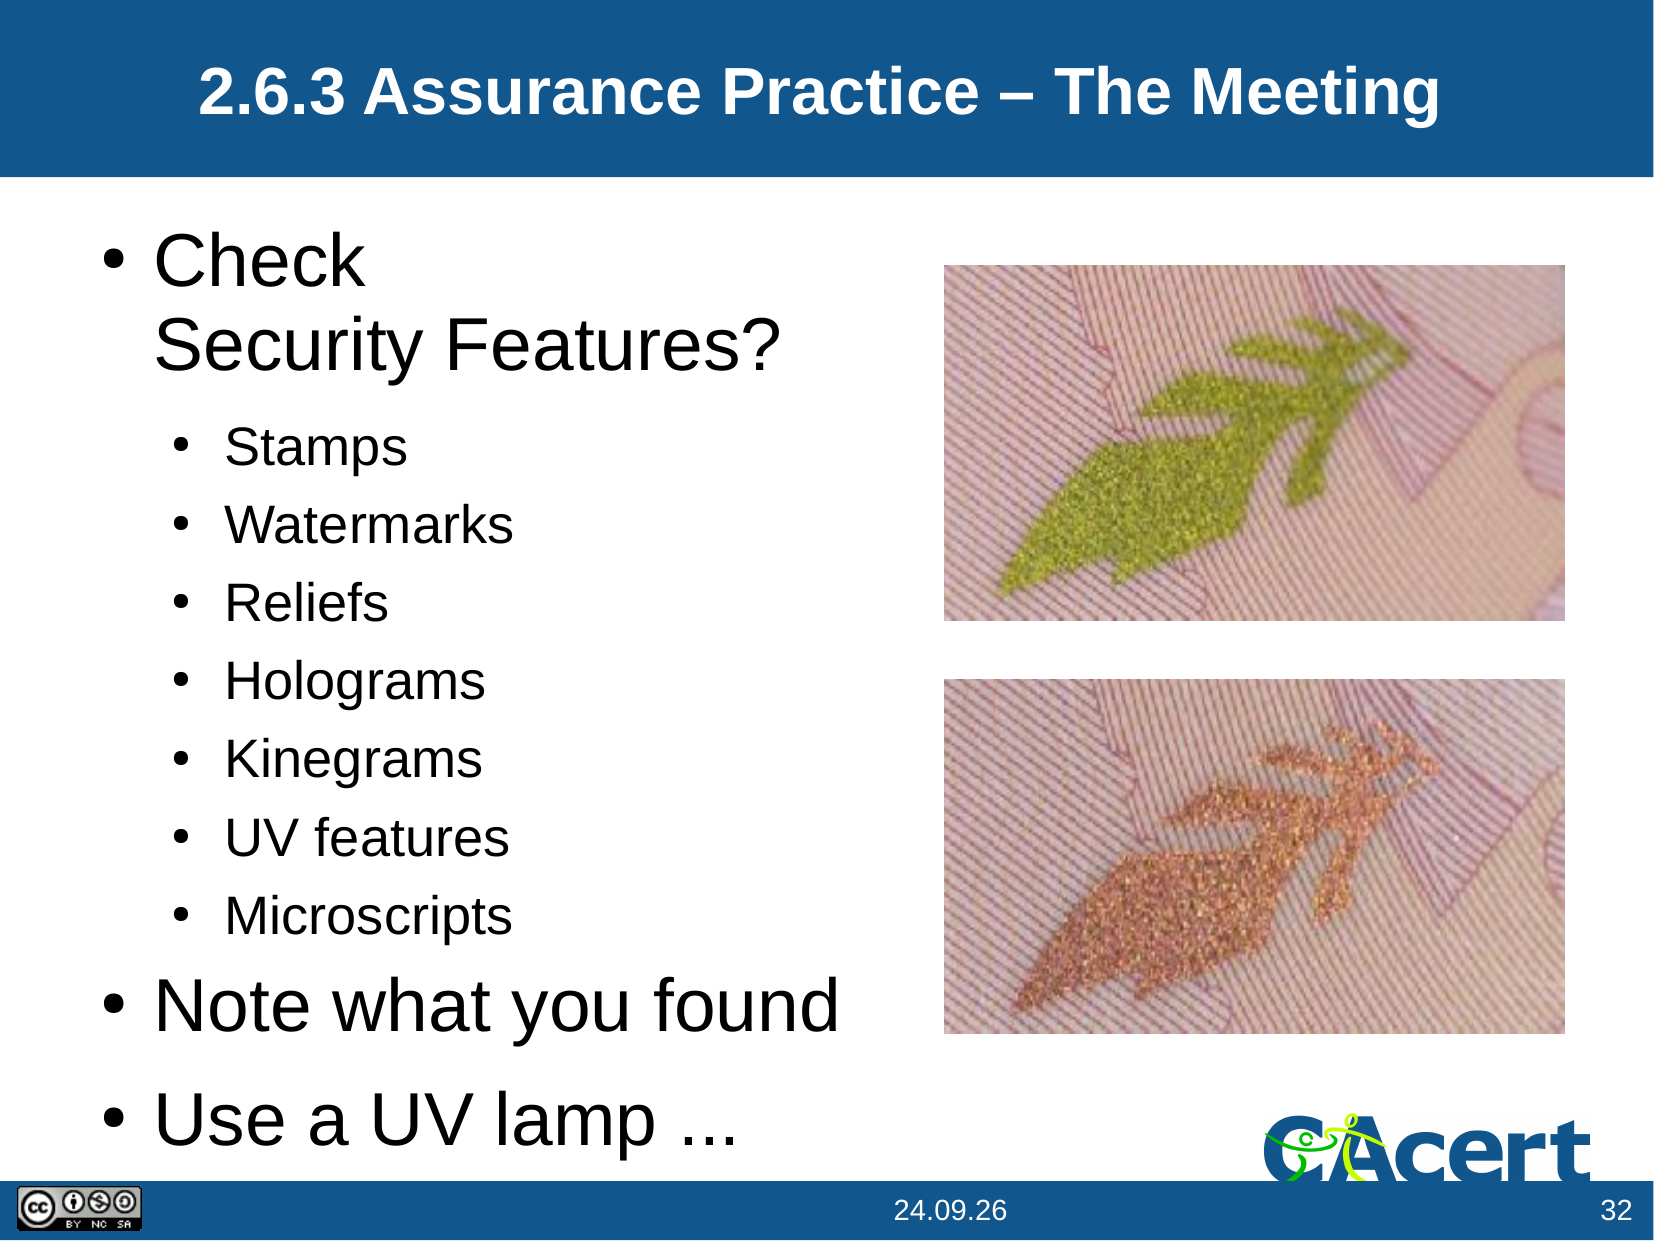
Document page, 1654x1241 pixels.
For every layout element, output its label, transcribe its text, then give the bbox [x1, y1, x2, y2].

list Check Security Features? Stamps Watermarks Reliefs Holograms Kinegrams UV features Microscripts Note what you found Use a UV lamp ... [82, 218, 1571, 1162]
picture [17, 1186, 142, 1231]
picture [1263, 1112, 1591, 1181]
title 2.6.3 Assurance Practice – The Meeting [76, 17, 1565, 166]
picture [944, 265, 1565, 621]
picture [944, 679, 1565, 1034]
